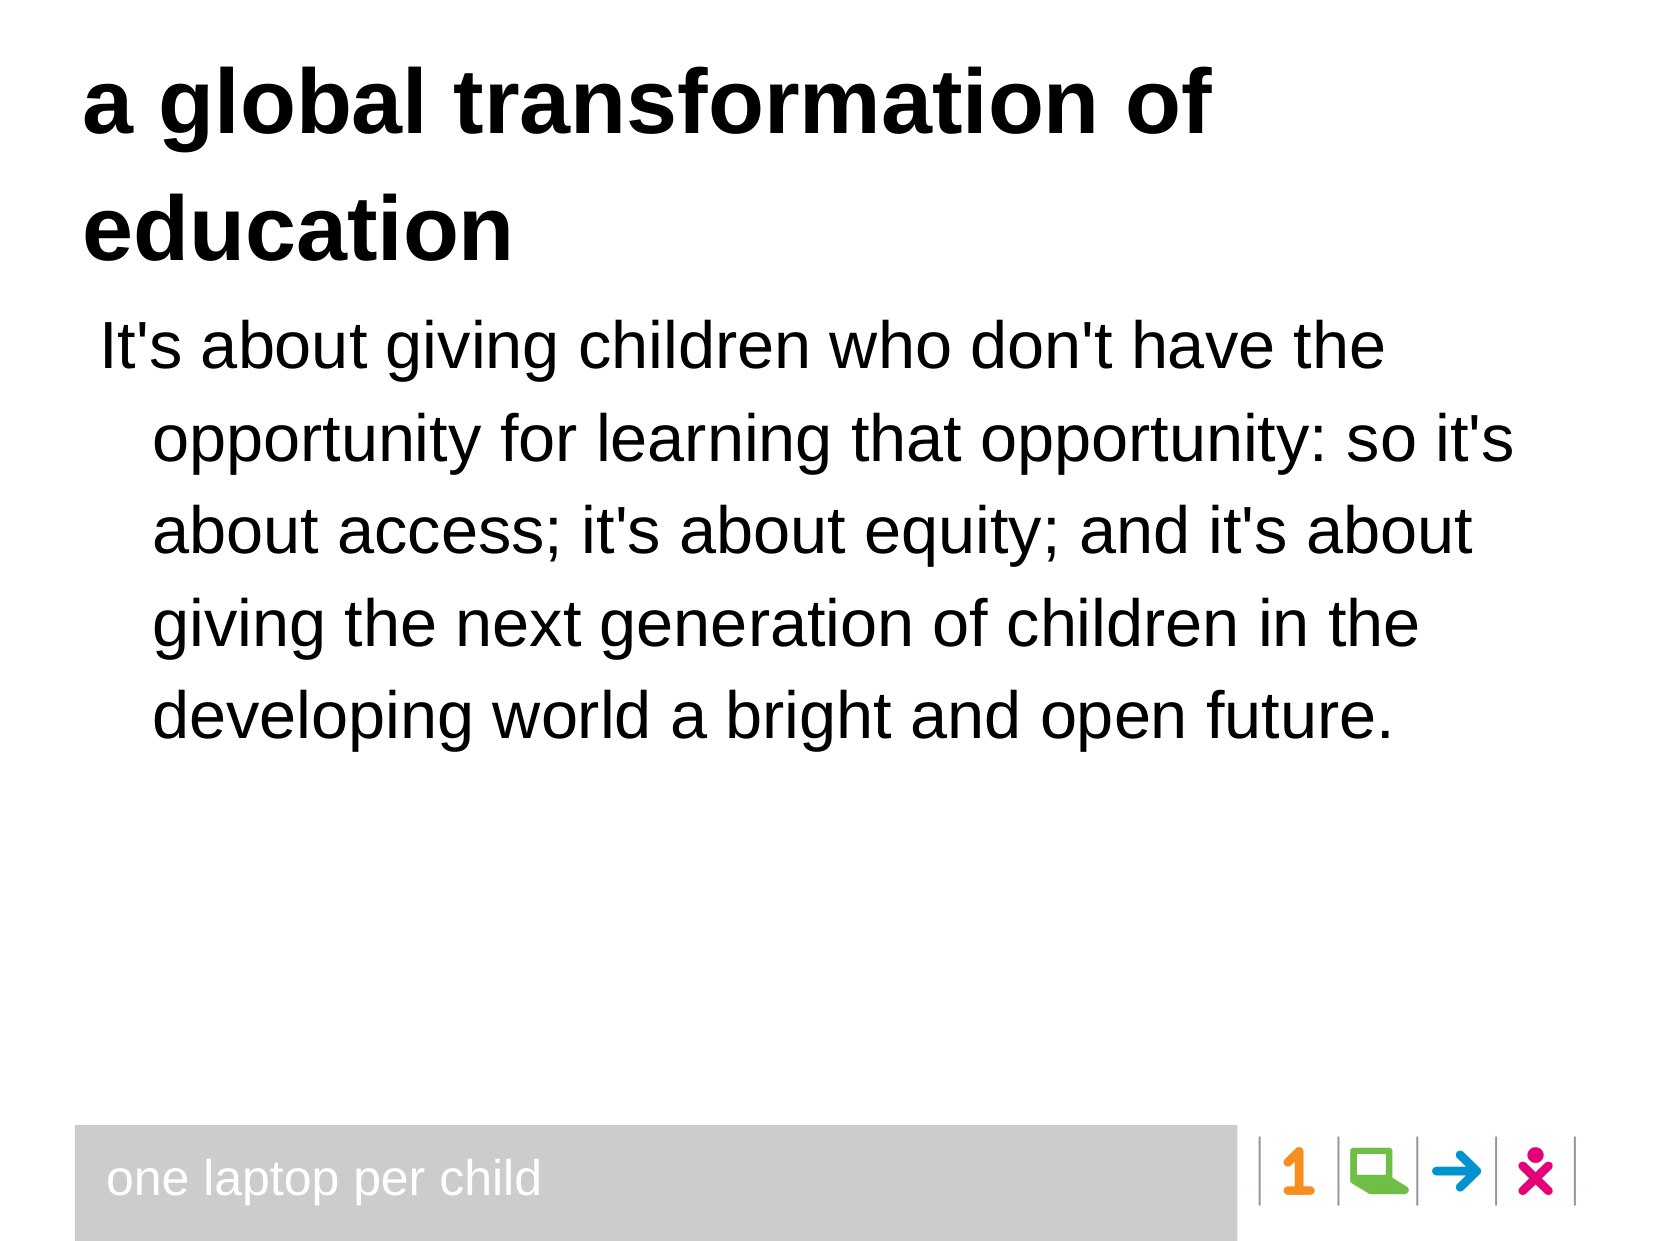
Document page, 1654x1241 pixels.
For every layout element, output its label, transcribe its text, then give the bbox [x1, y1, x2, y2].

title a global transformation of education [82, 14, 1571, 290]
list It's about giving children who don't have the opportunity for learning that opportunity: so it's about access; it's about equity; and it's about giving the next generation of children in the developing world a bright and open future. [82, 290, 1571, 1094]
picture [1246, 1120, 1592, 1223]
